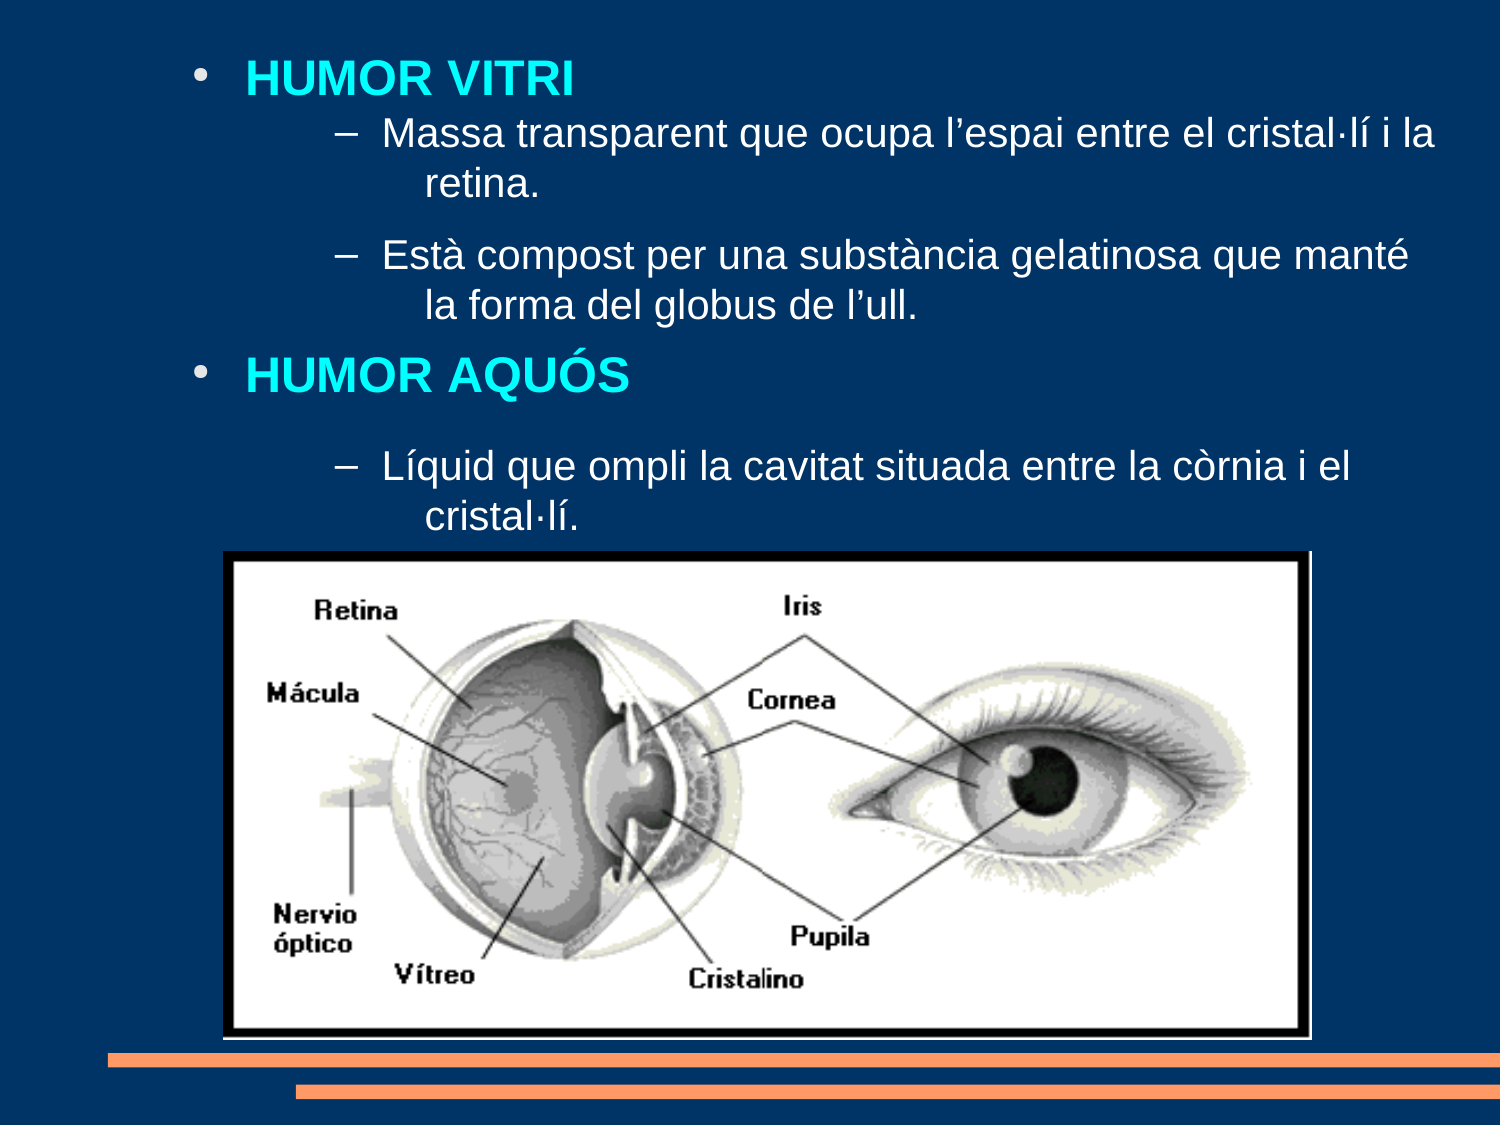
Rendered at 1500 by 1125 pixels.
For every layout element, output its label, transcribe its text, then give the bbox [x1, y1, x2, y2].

list HUMOR VITRI Massa transparent que ocupa l’espai entre el cristal·lí i la retina. Està compost per una substància gelatinosa que manté la forma del globus de l’ull. HUMOR AQUÓS Líquid que ompli la cavitat situada entre la còrnia i el cristal·lí. [159, 44, 1465, 780]
picture [223, 551, 1312, 1040]
